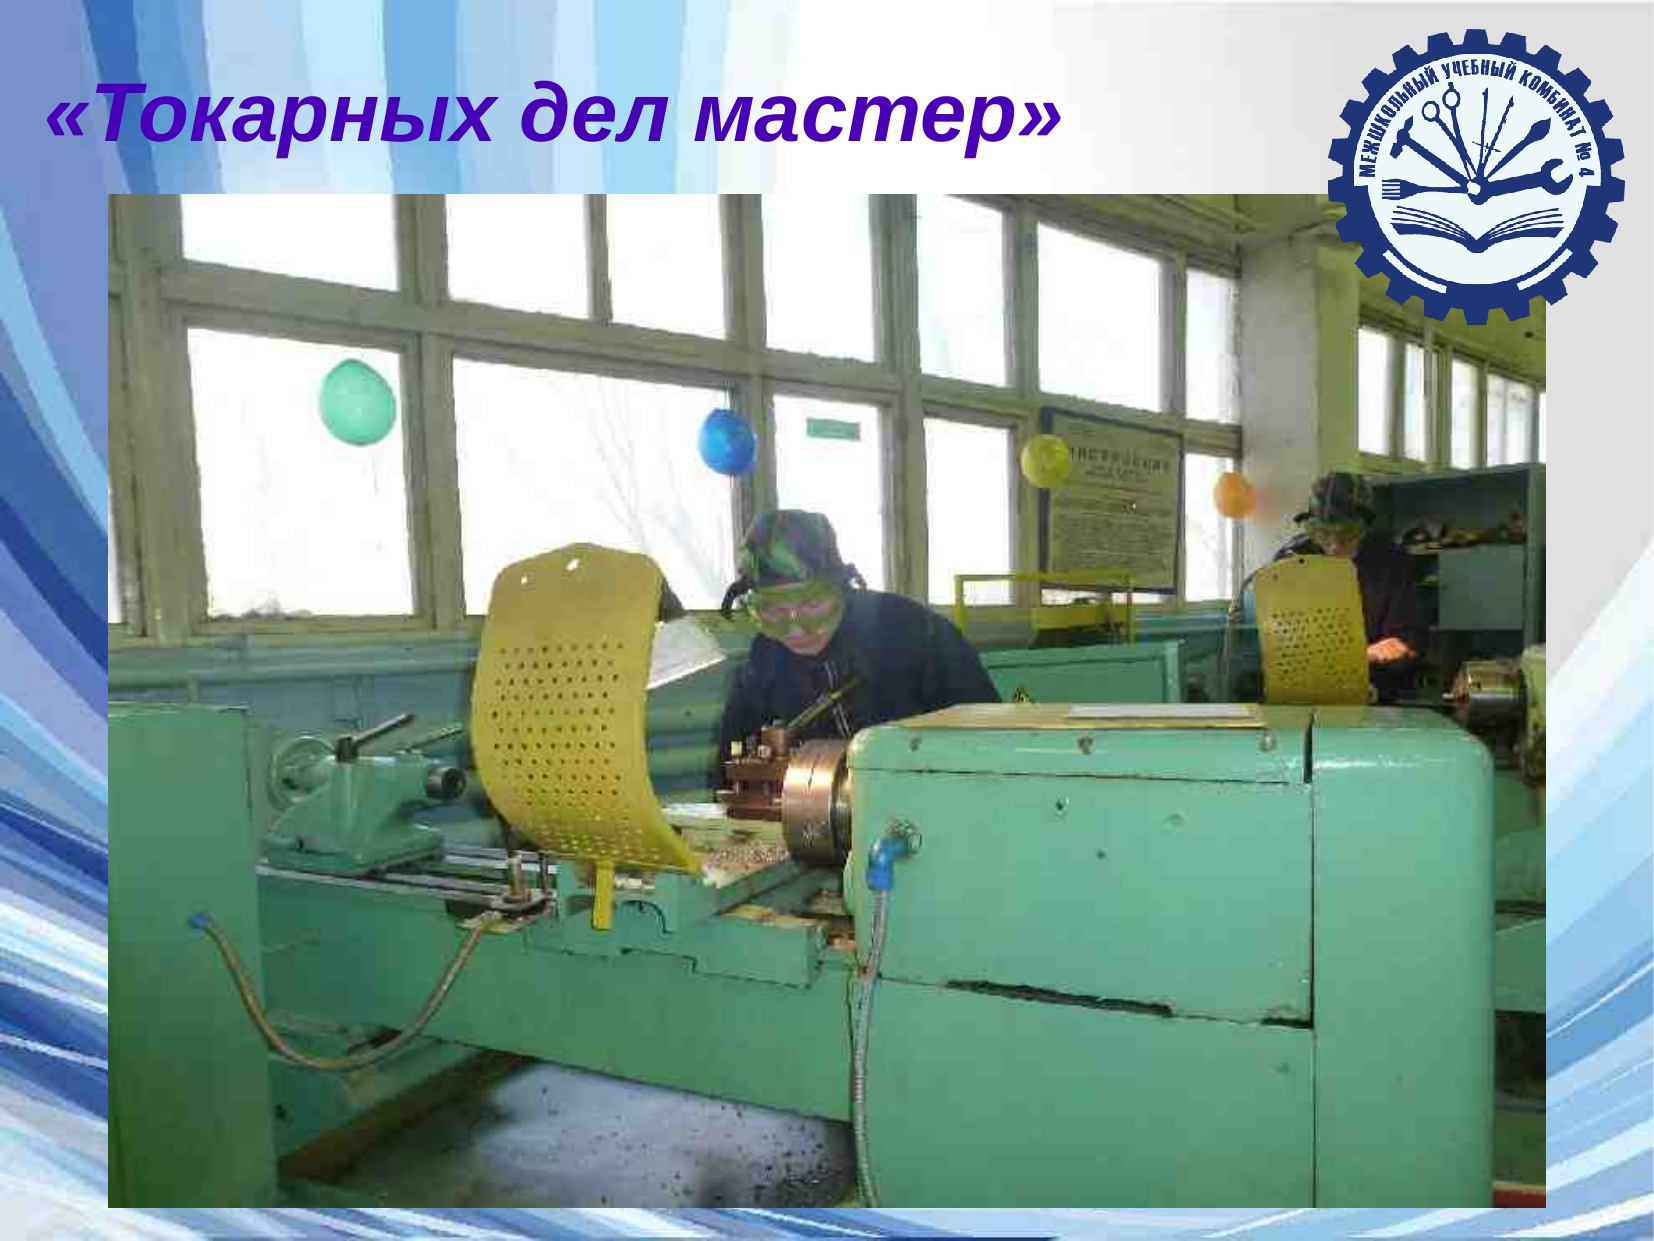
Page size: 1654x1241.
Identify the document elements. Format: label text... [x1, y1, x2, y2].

picture [0, 0, 1654, 1241]
text_box «Токарных дел мастер» [29, 59, 1329, 167]
